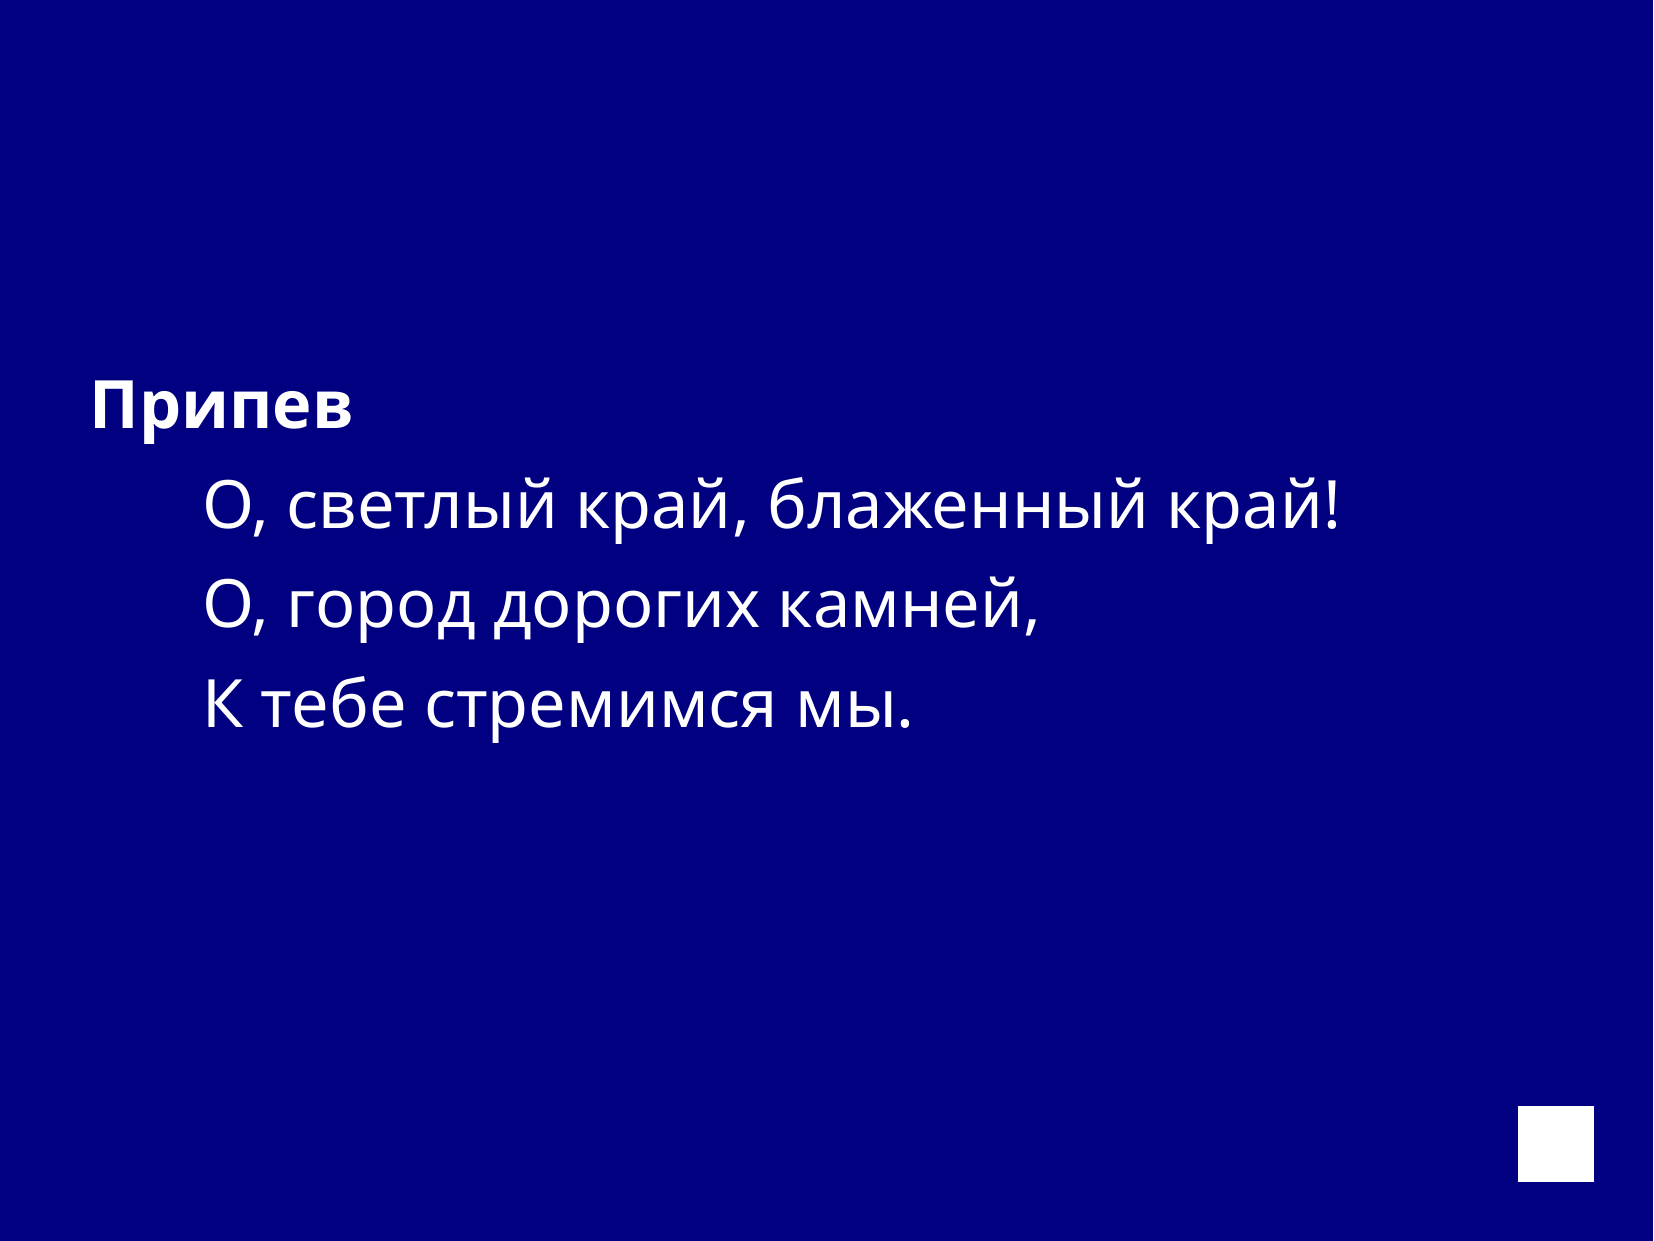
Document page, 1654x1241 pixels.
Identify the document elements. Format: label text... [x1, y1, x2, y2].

text_box Припев О, светлый край, блаженный край! О, город дорогих камней, К тебе стремимся мы. [75, 150, 1576, 1163]
text_box [1518, 1106, 1594, 1182]
